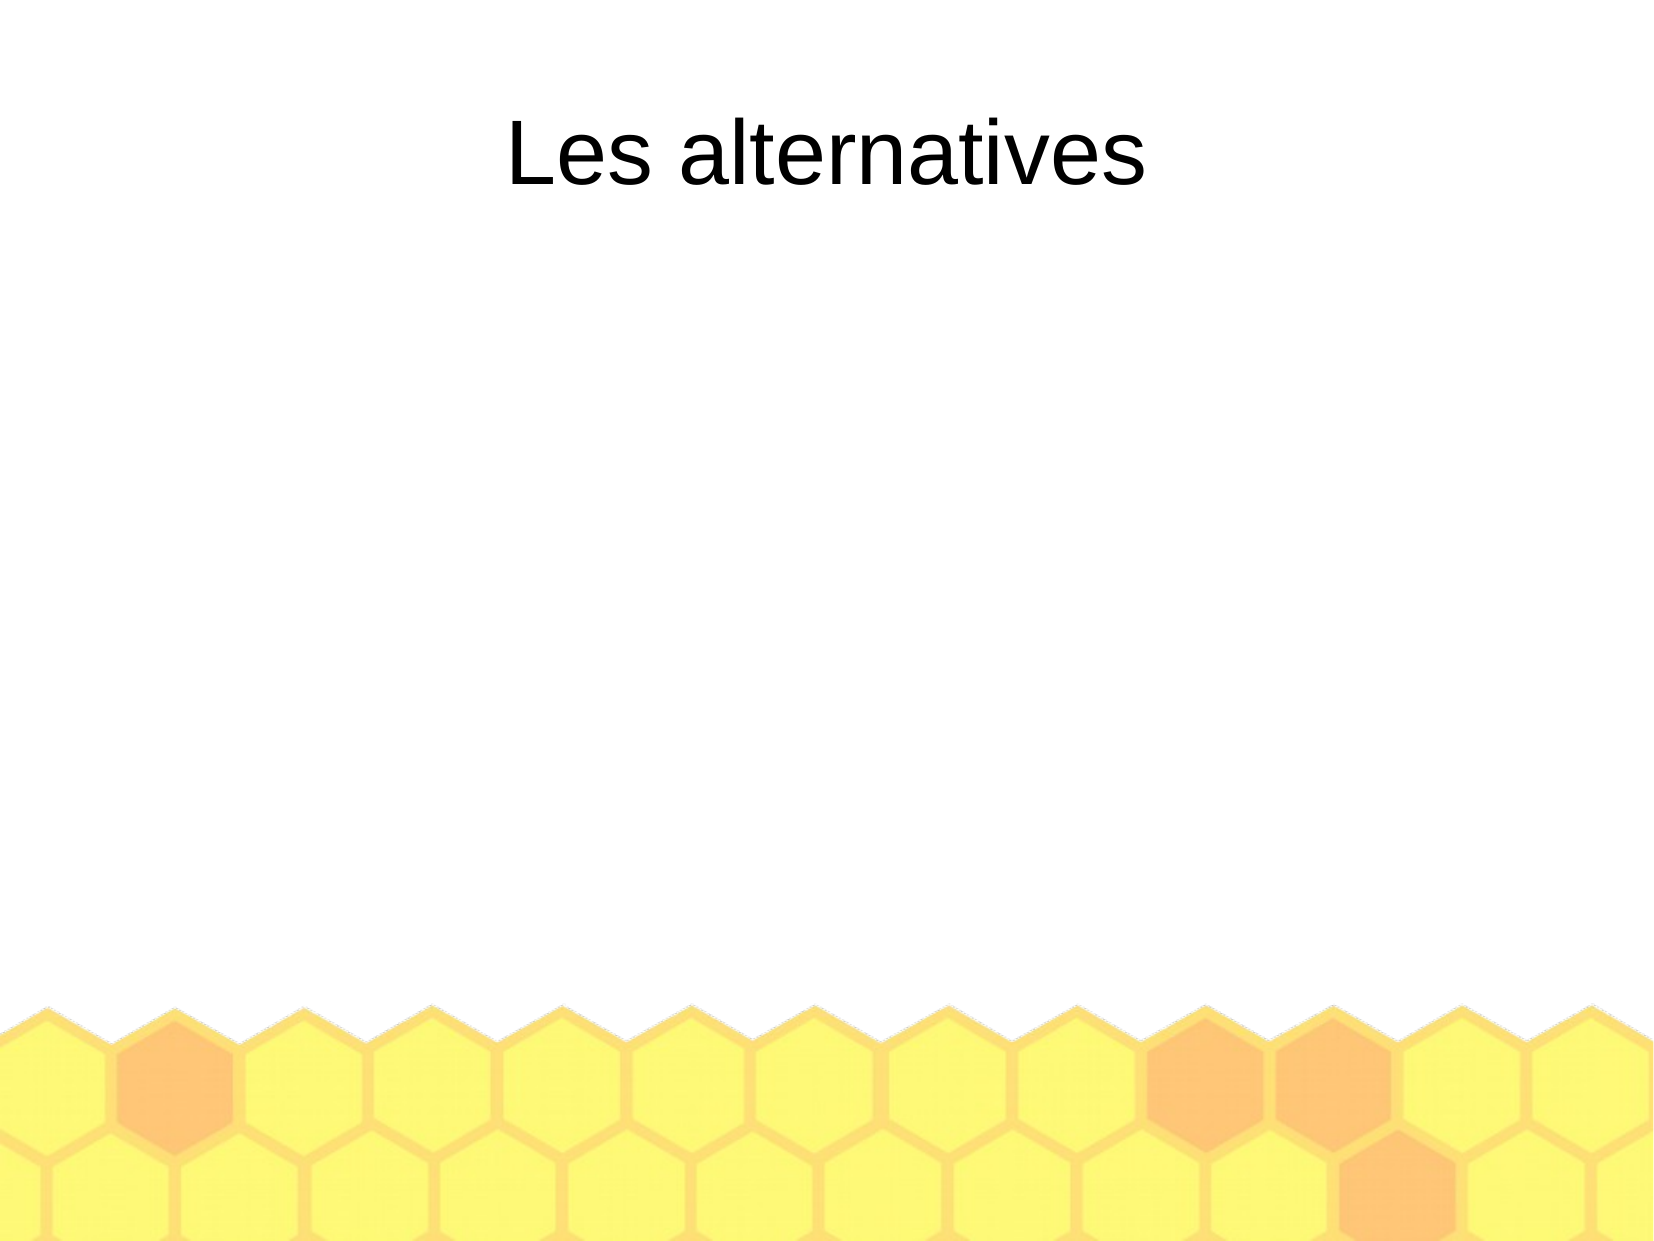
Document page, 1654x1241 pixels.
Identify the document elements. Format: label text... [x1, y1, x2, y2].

picture [0, 1001, 1654, 1241]
title Les alternatives [82, 49, 1571, 257]
